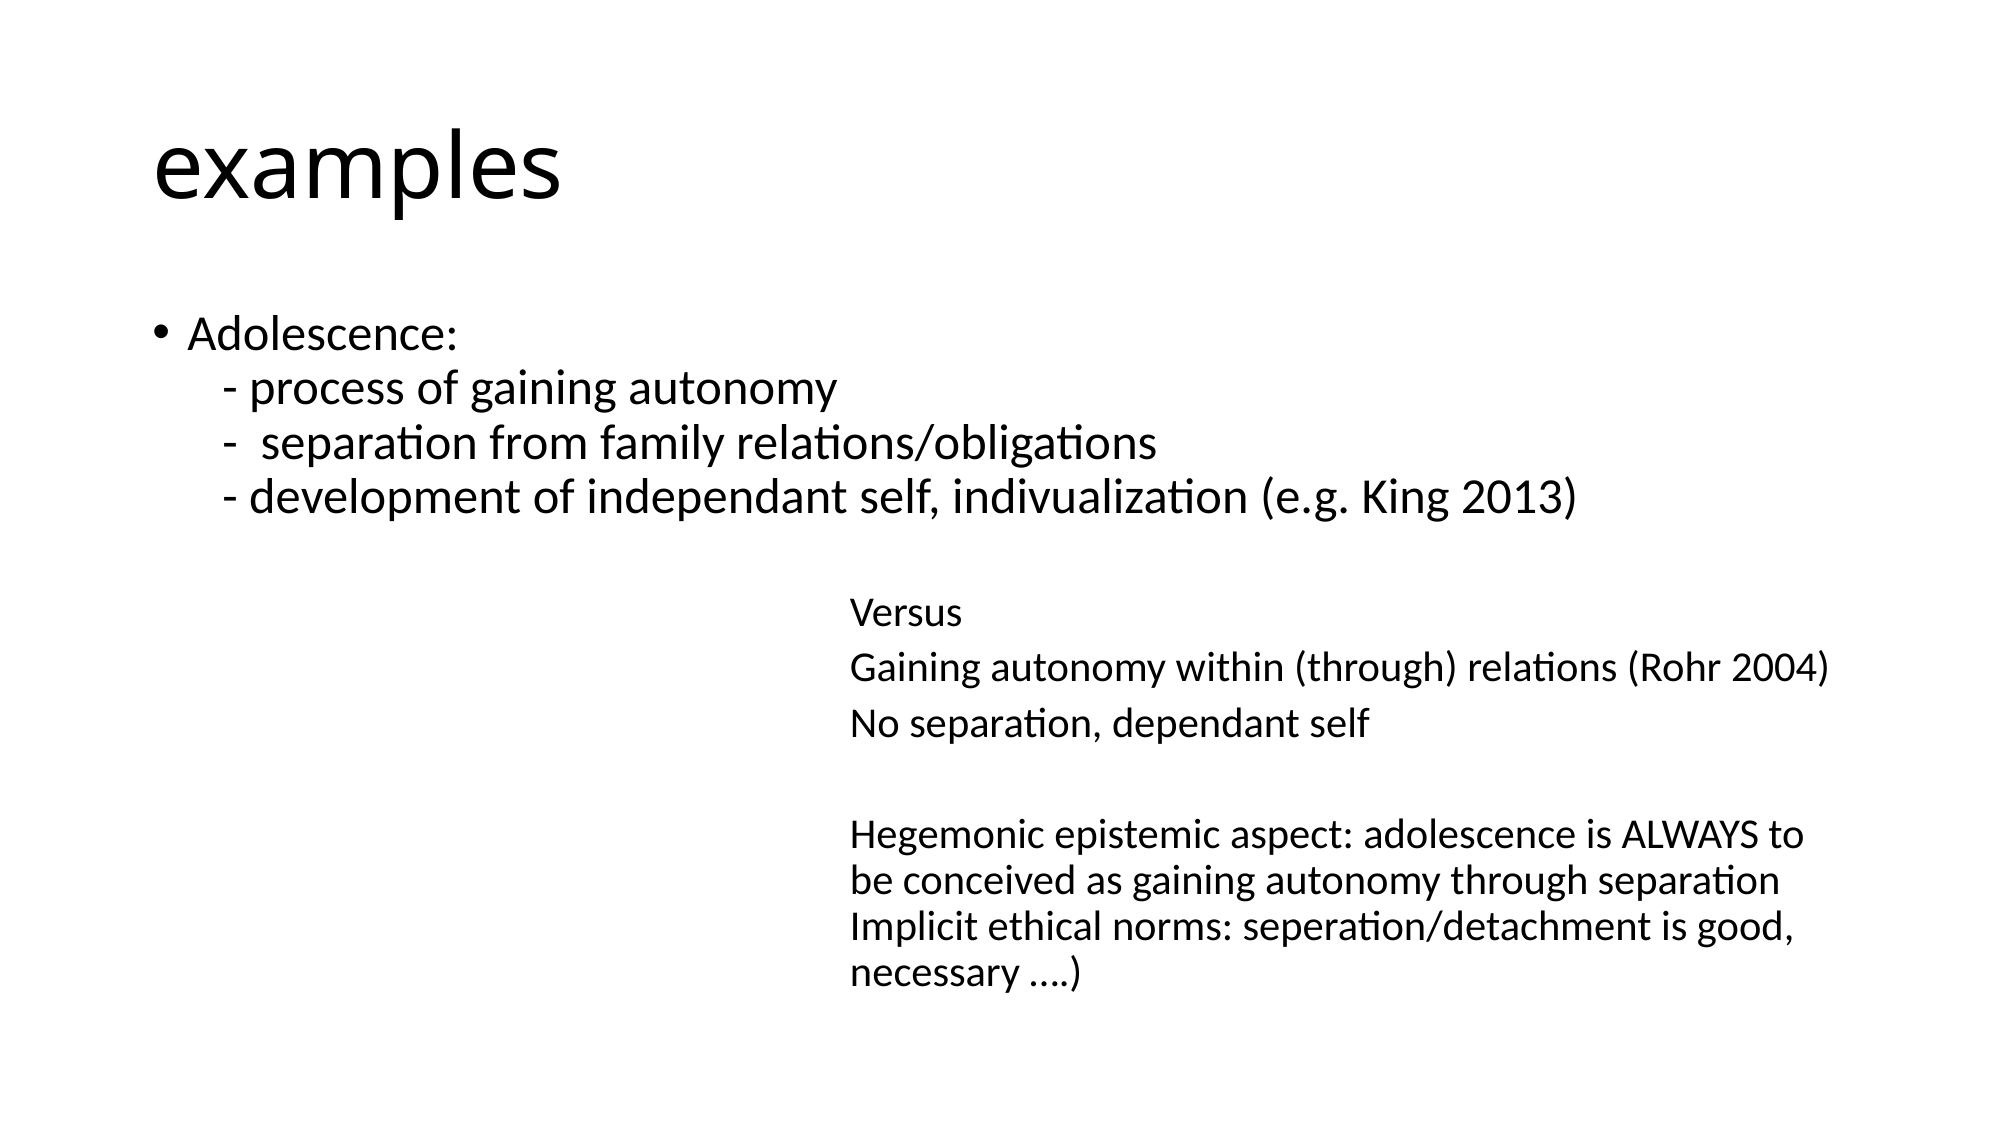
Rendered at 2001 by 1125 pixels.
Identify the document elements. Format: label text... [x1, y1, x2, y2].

list Adolescence: - process of gaining autonomy - separation from family relations/obligations - development of independant self, indivualization (e.g. King 2013) Versus Gaining autonomy within (through) relations (Rohr 2004) No separation, dependant self Hegemonic epistemic aspect: adolescence is ALWAYS to be conceived as gaining autonomy through separation Implicit ethical norms: seperation/detachment is good, necessary ….) [137, 299, 1863, 1014]
title examples [137, 59, 1863, 278]
